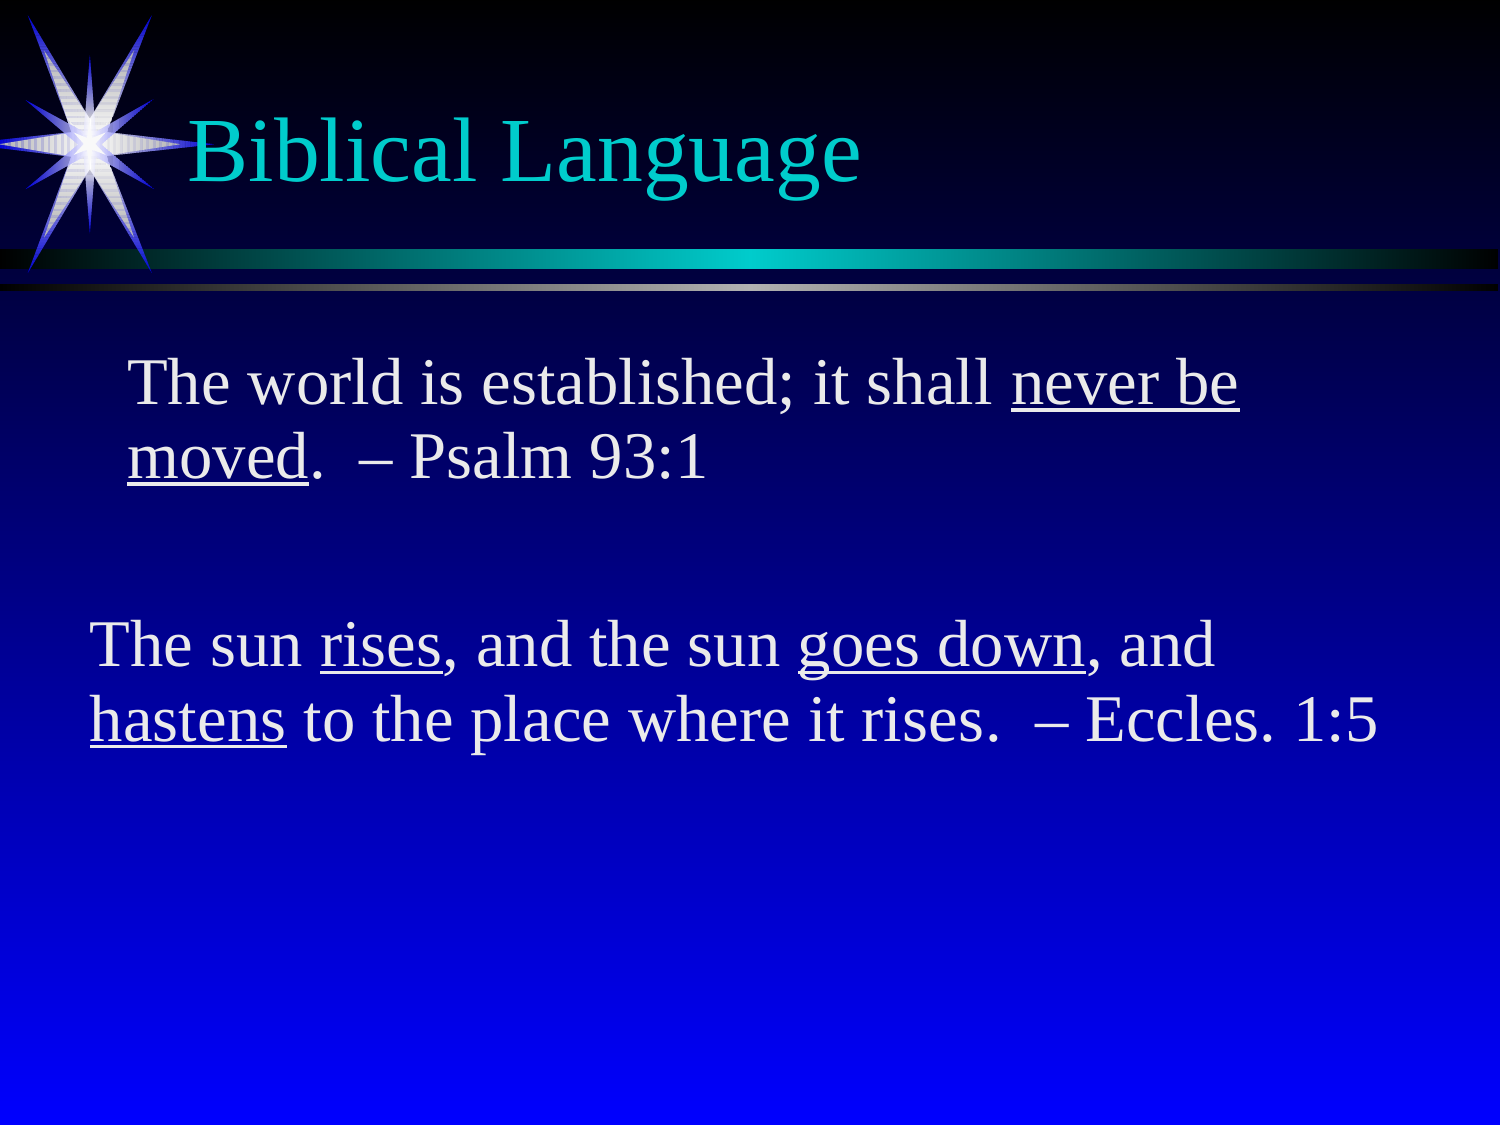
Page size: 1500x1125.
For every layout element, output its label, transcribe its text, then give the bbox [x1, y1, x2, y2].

text_box The sun rises, and the sun goes down, and hastens to the place where it rises. – Eccles. 1:5 [75, 600, 1426, 763]
text_box The world is established; it shall never be moved. – Psalm 93:1 [112, 337, 1276, 501]
title Biblical Language [187, 56, 1463, 244]
